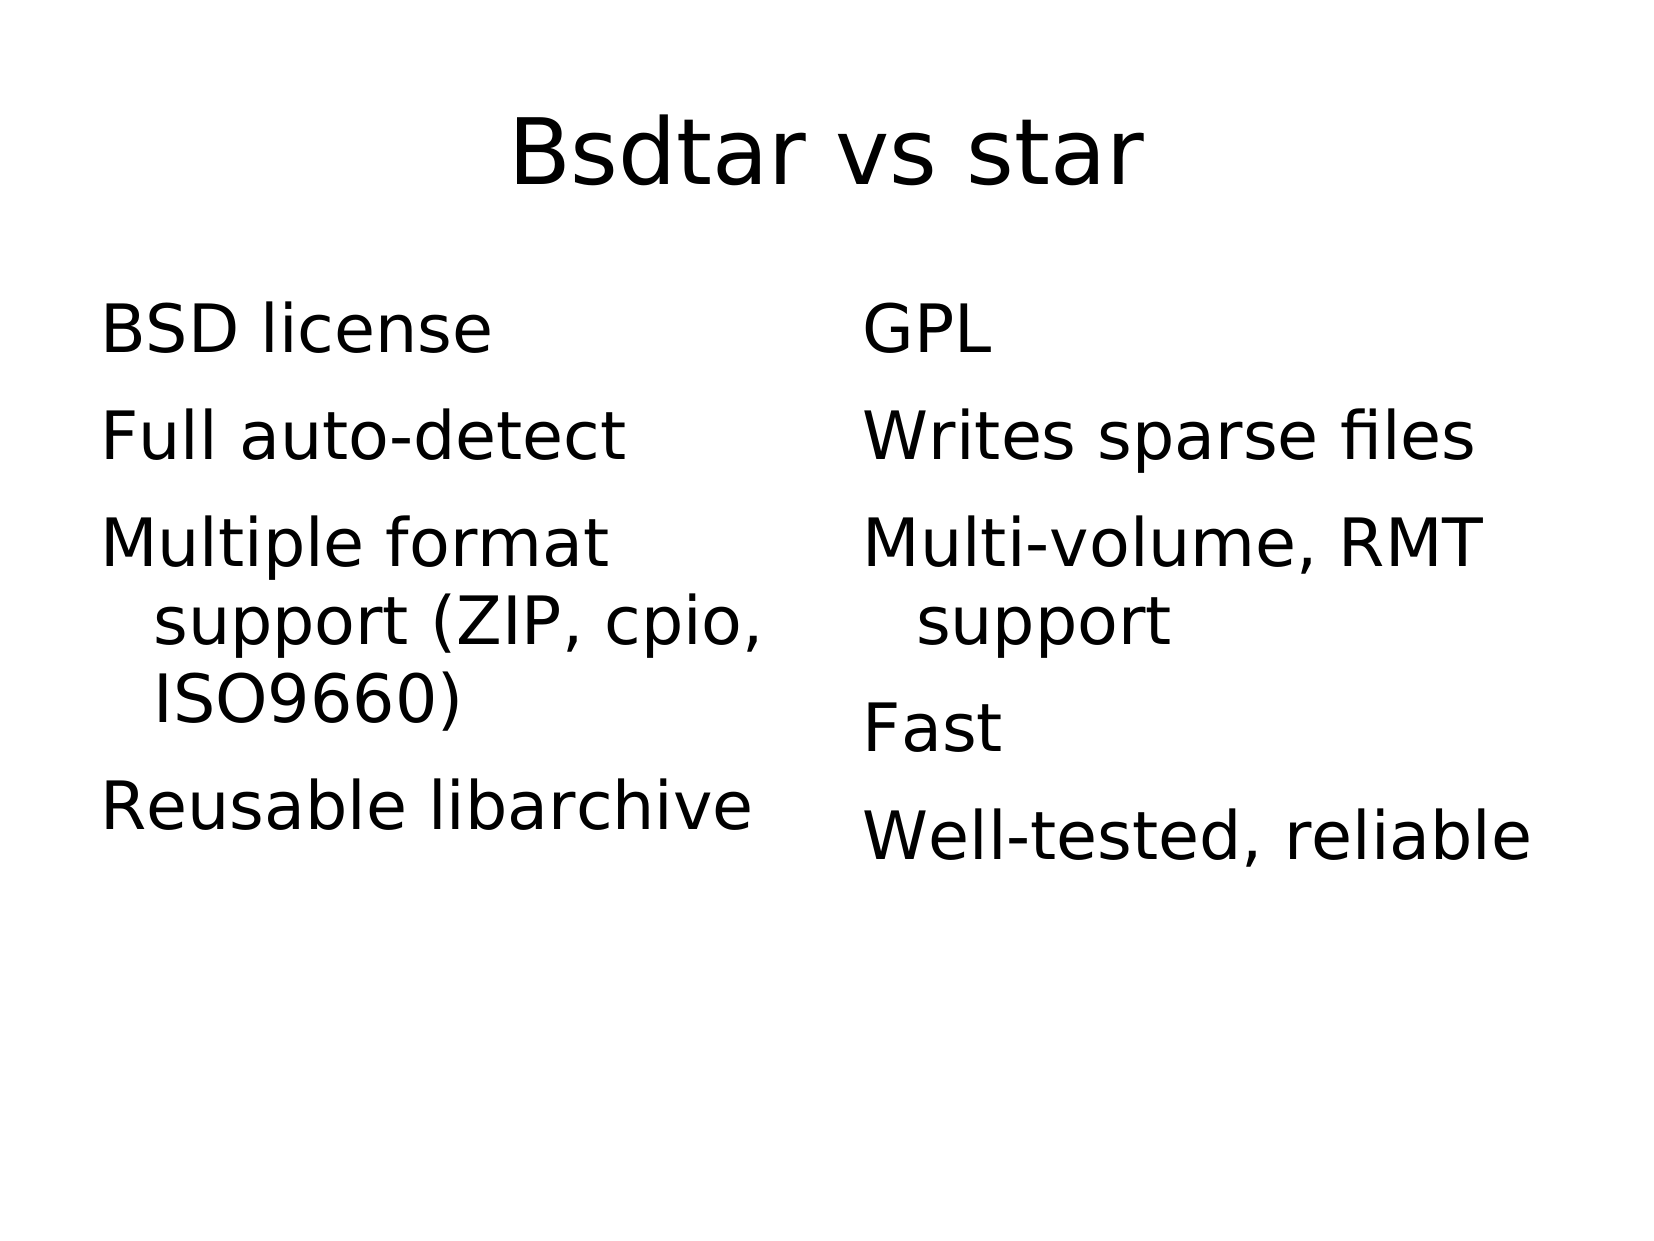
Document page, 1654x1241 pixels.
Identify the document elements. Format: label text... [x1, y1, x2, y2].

list GPL Writes sparse files Multi-volume, RMT support Fast Well-tested, reliable [845, 290, 1572, 1109]
list BSD license Full auto-detect Multiple format support (ZIP, cpio, ISO9660) Reusable libarchive [82, 290, 809, 1109]
title Bsdtar vs star [82, 49, 1571, 257]
